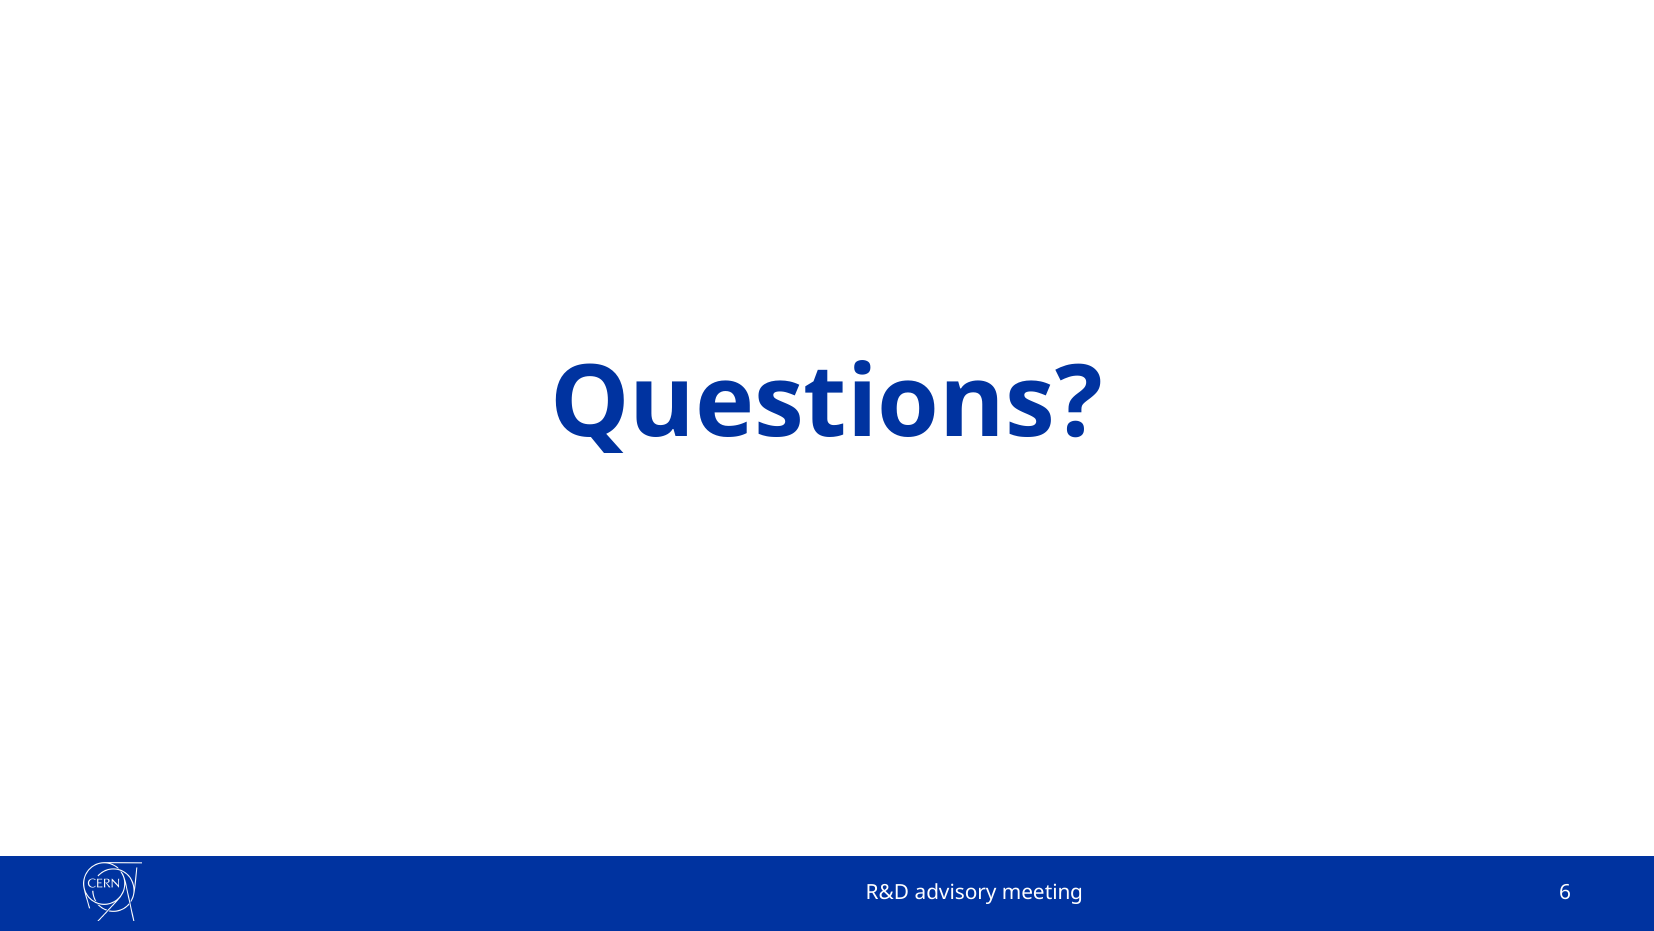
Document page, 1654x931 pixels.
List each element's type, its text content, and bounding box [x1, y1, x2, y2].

subtitle Questions? [82, 37, 1571, 757]
picture [83, 862, 142, 921]
